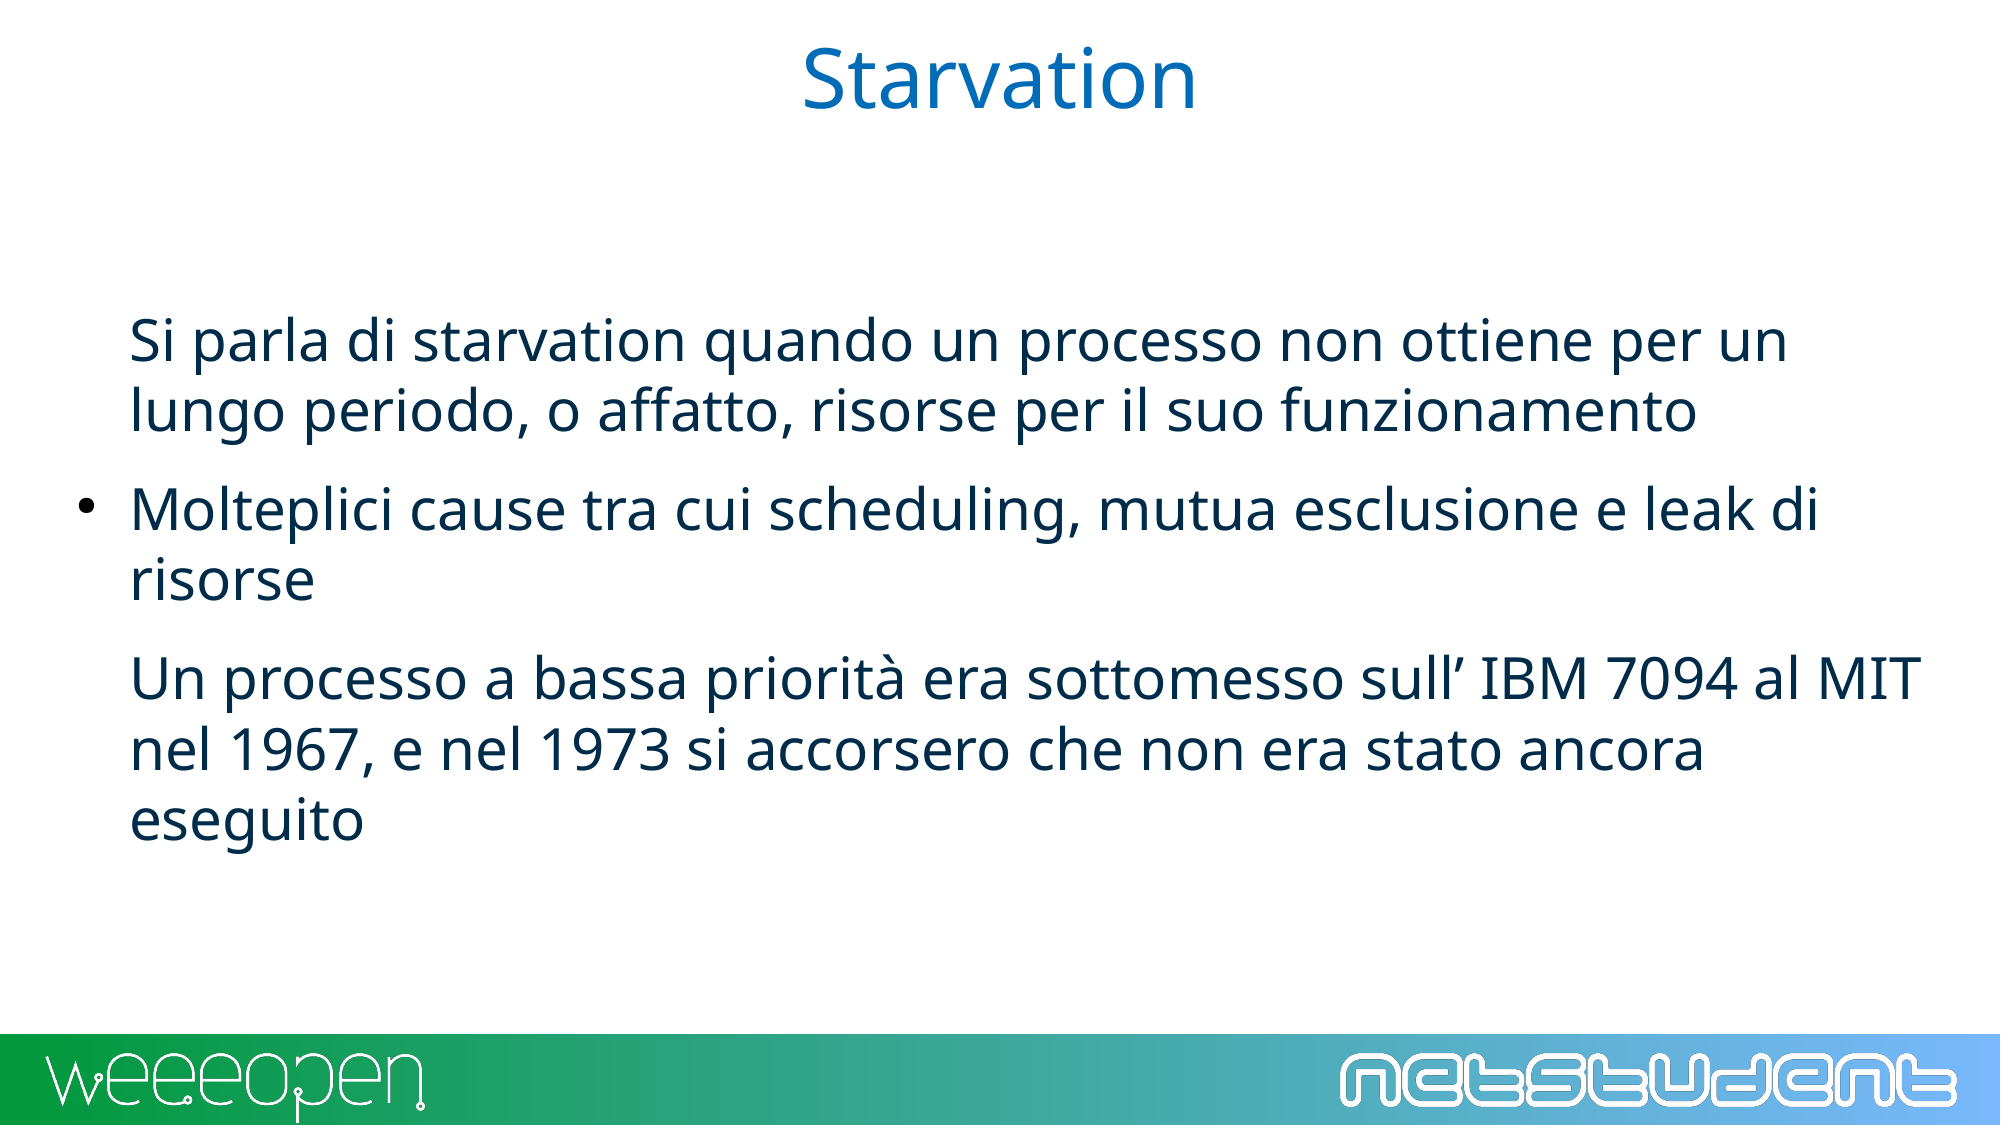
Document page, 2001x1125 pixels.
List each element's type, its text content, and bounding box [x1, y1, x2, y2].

title Starvation [43, 29, 1959, 247]
picture [45, 1053, 425, 1123]
list Si parla di starvation quando un processo non ottiene per un lungo periodo, o affatto, risorse per il suo funzionamento Molteplici cause tra cui scheduling, mutua esclusione e leak di risorse Un processo a bassa priorità era sottomesso sull’ IBM 7094 al MIT nel 1967, e nel 1973 si accorsero che non era stato ancora eseguito [43, 295, 1959, 1010]
picture [1340, 1053, 1957, 1107]
